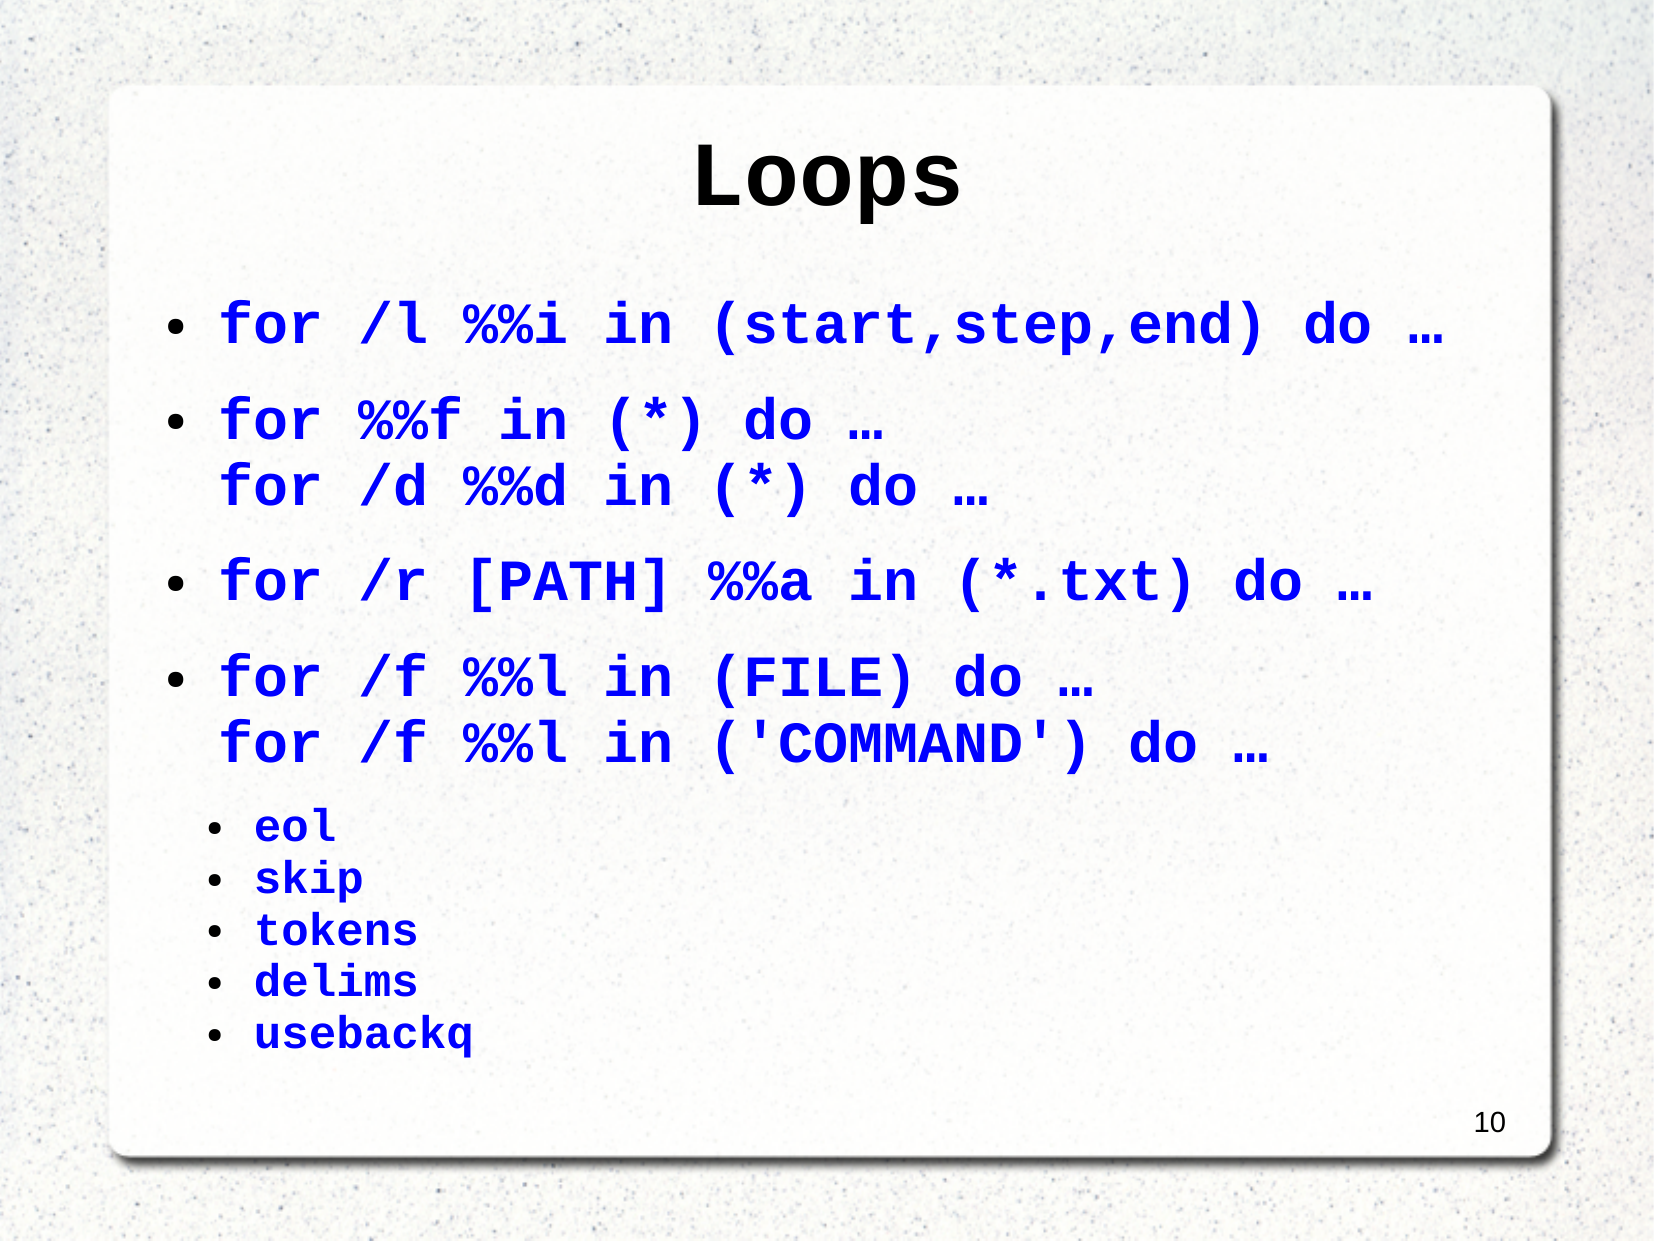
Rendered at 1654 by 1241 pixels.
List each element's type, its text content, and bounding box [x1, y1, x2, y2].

title Loops [118, 96, 1536, 266]
list for /l %%i in (start,step,end) do … for %%f in (*) do … for /d %%d in (*) do … for /r [PATH] %%a in (*.txt) do … for /f %%l in (FILE) do … for /f %%l in ('COMMAND') do … eol skip tokens delims usebackq [147, 295, 1506, 1114]
picture [0, 0, 1654, 1241]
